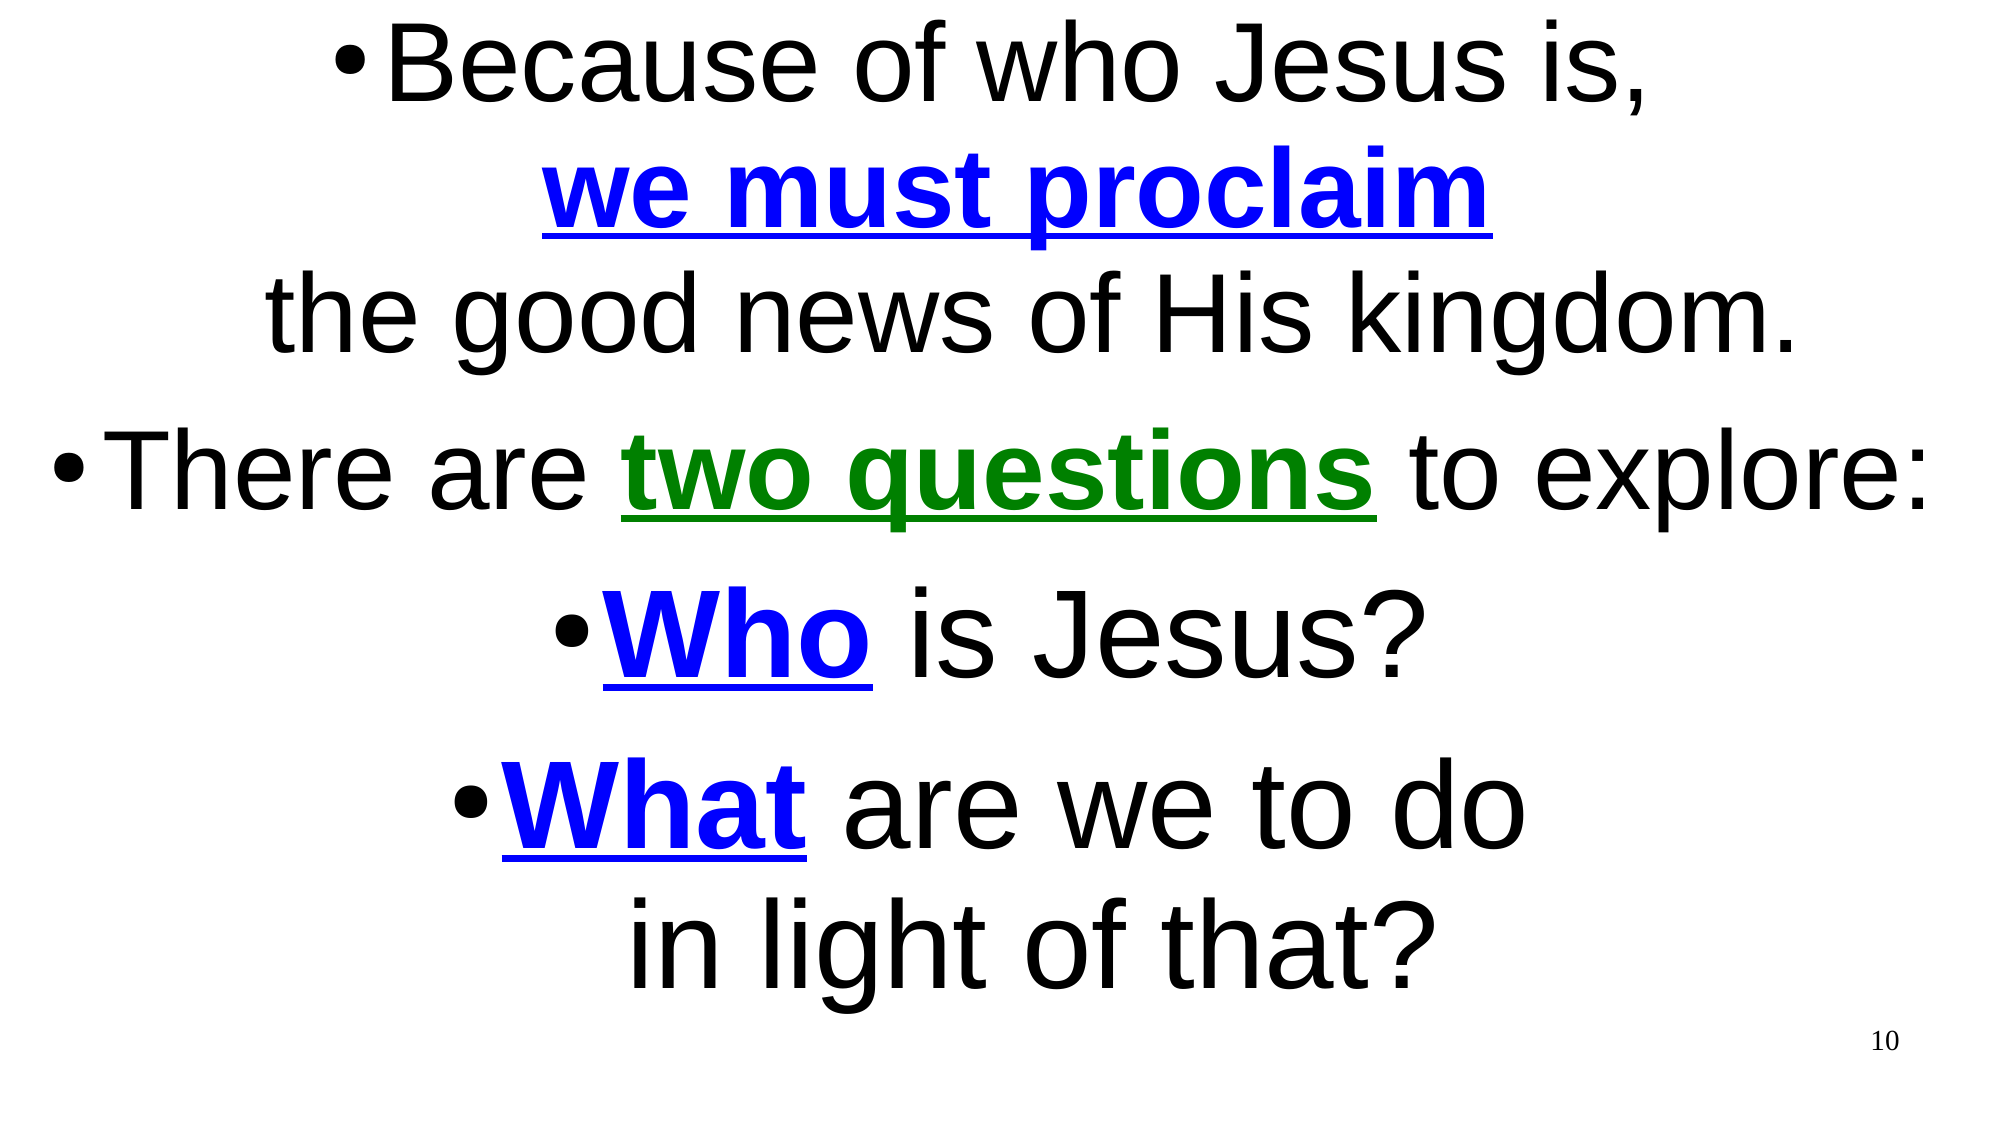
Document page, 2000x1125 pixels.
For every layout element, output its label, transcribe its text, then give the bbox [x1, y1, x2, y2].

list Because of who Jesus is, we must proclaim the good news of His kingdom. There are two questions to explore: Who is Jesus? What are we to do in light of that? [0, 0, 1996, 1123]
